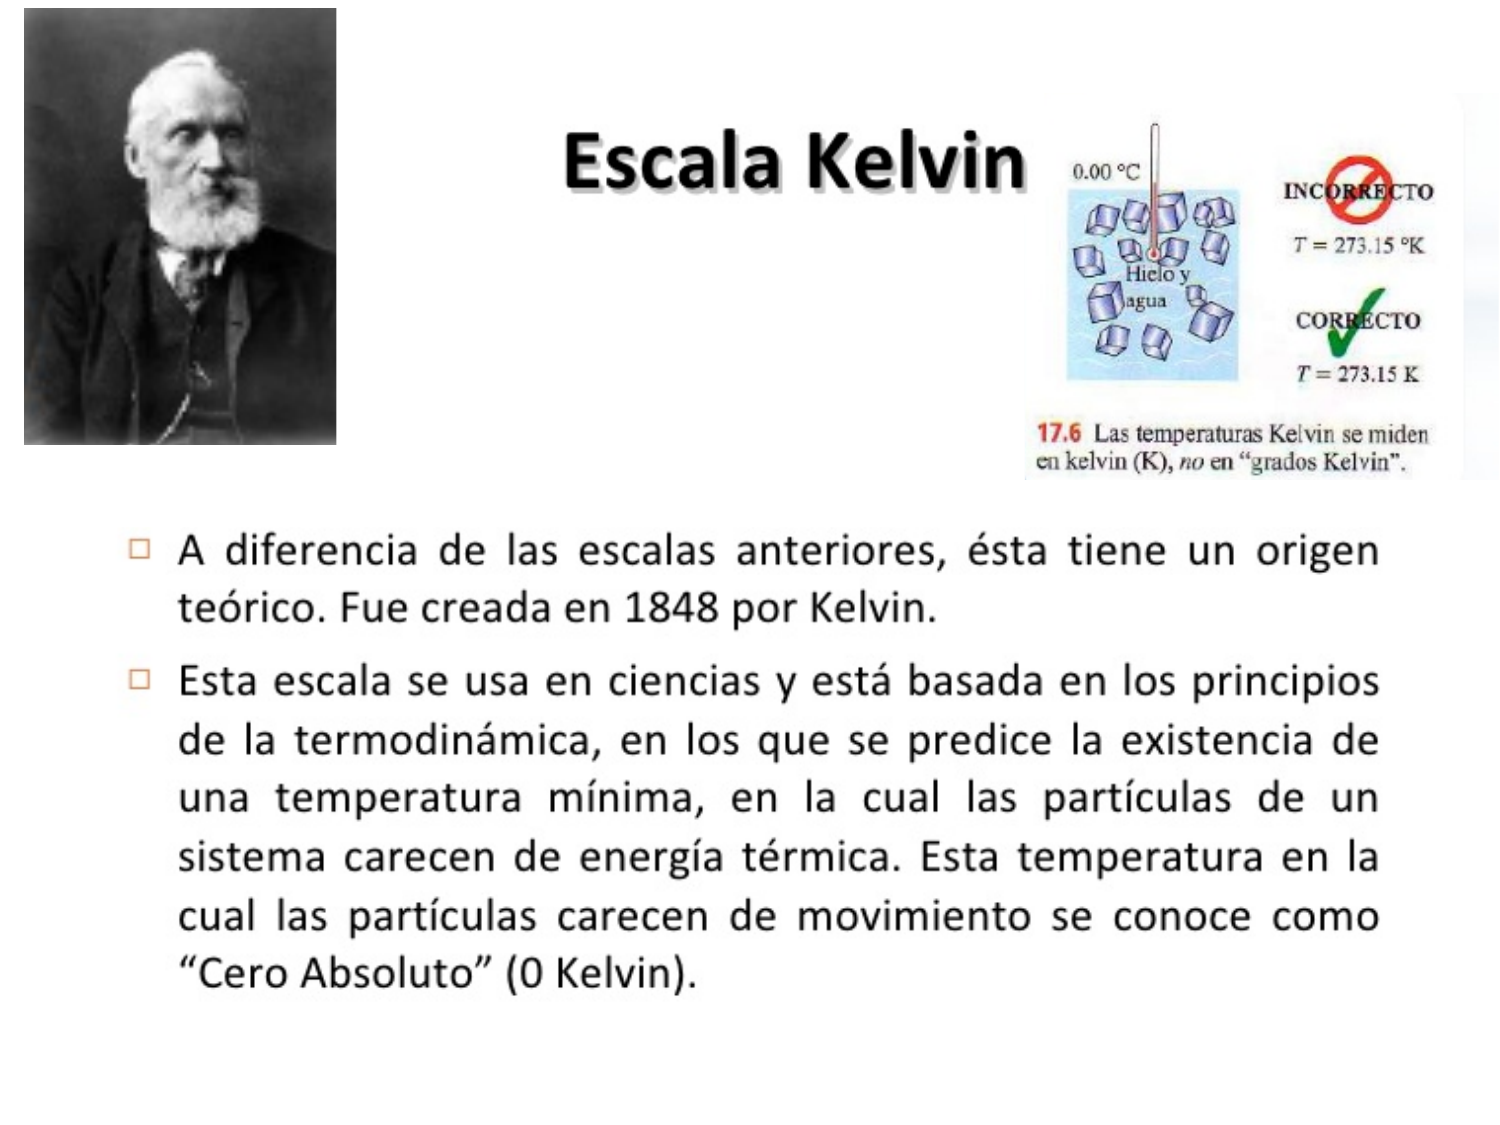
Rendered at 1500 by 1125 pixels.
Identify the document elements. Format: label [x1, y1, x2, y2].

picture [24, 527, 1461, 1009]
picture [24, 8, 337, 445]
picture [451, 46, 1499, 480]
